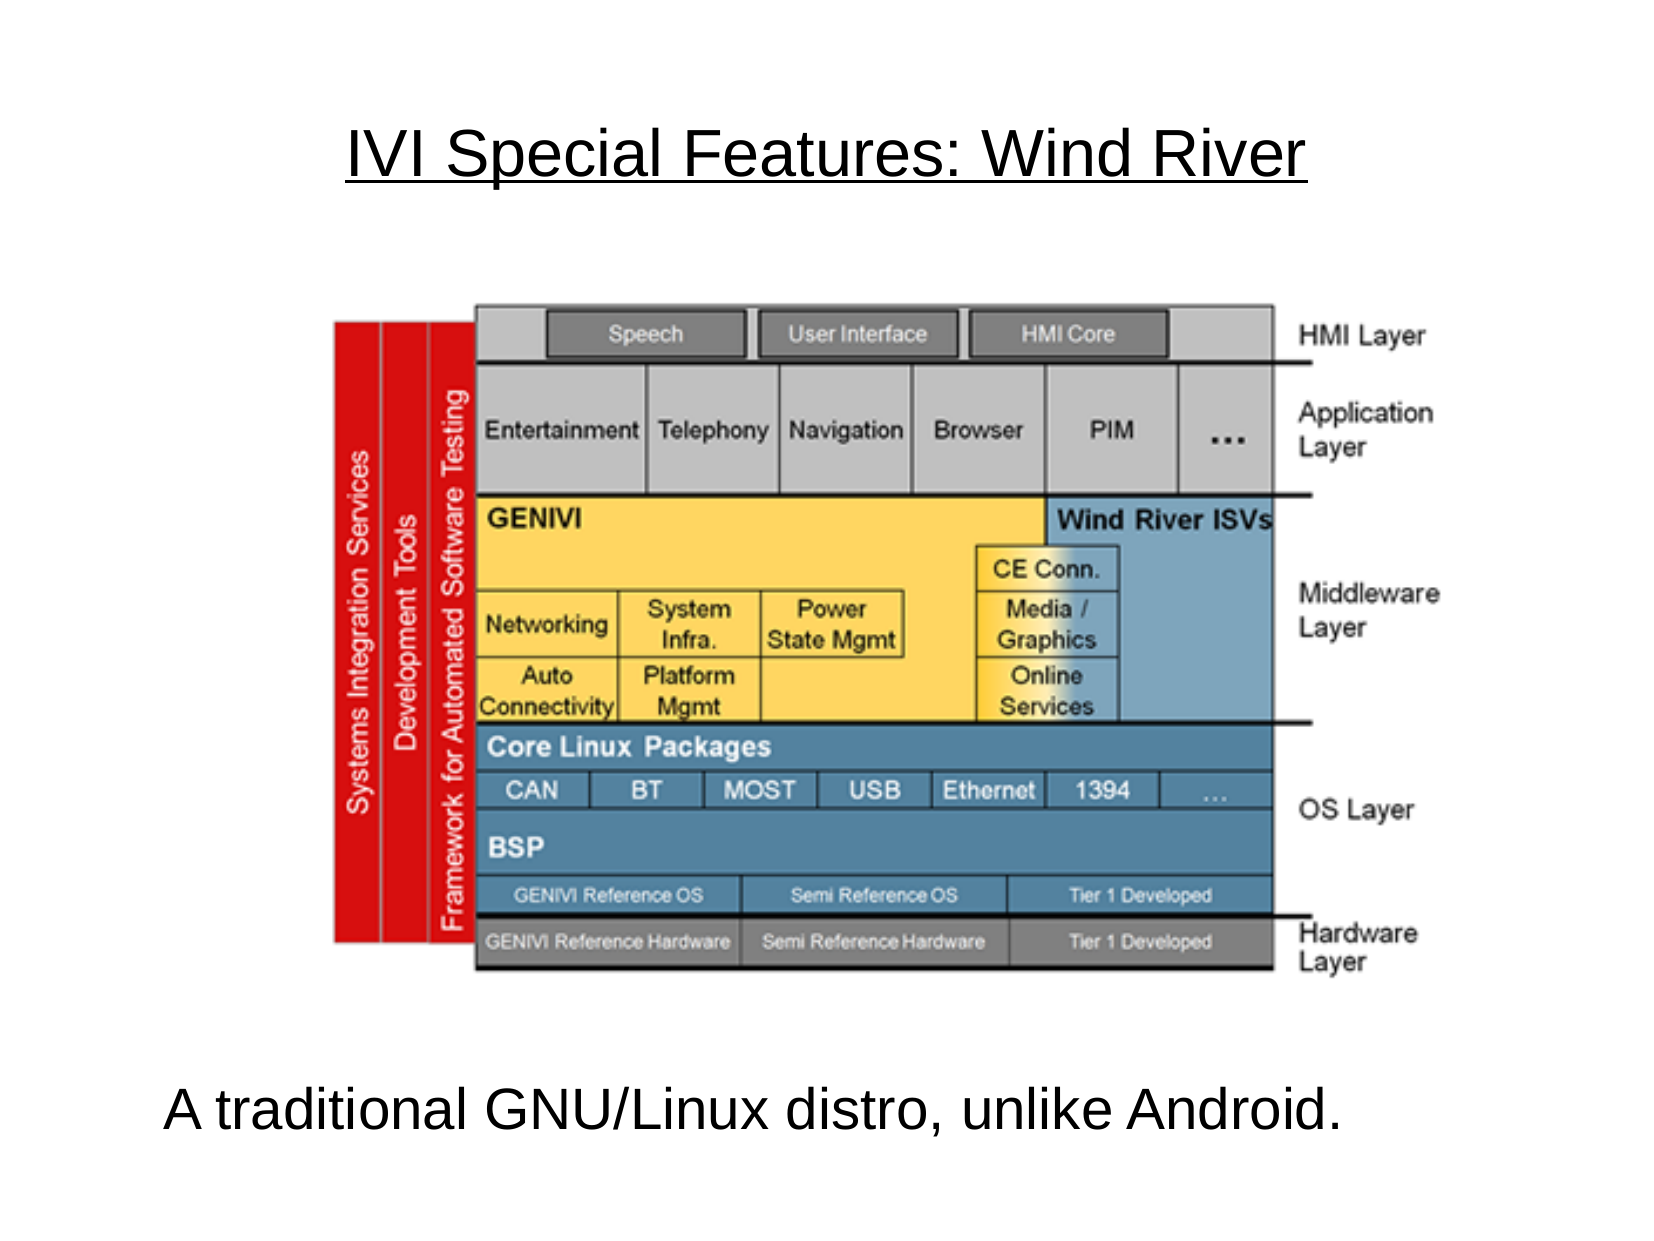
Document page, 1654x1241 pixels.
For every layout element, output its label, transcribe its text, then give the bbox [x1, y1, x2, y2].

text_box A traditional GNU/Linux distro, unlike Android. [148, 1069, 1367, 1126]
picture [331, 283, 1457, 983]
title IVI Special Features: Wind River [82, 49, 1571, 257]
